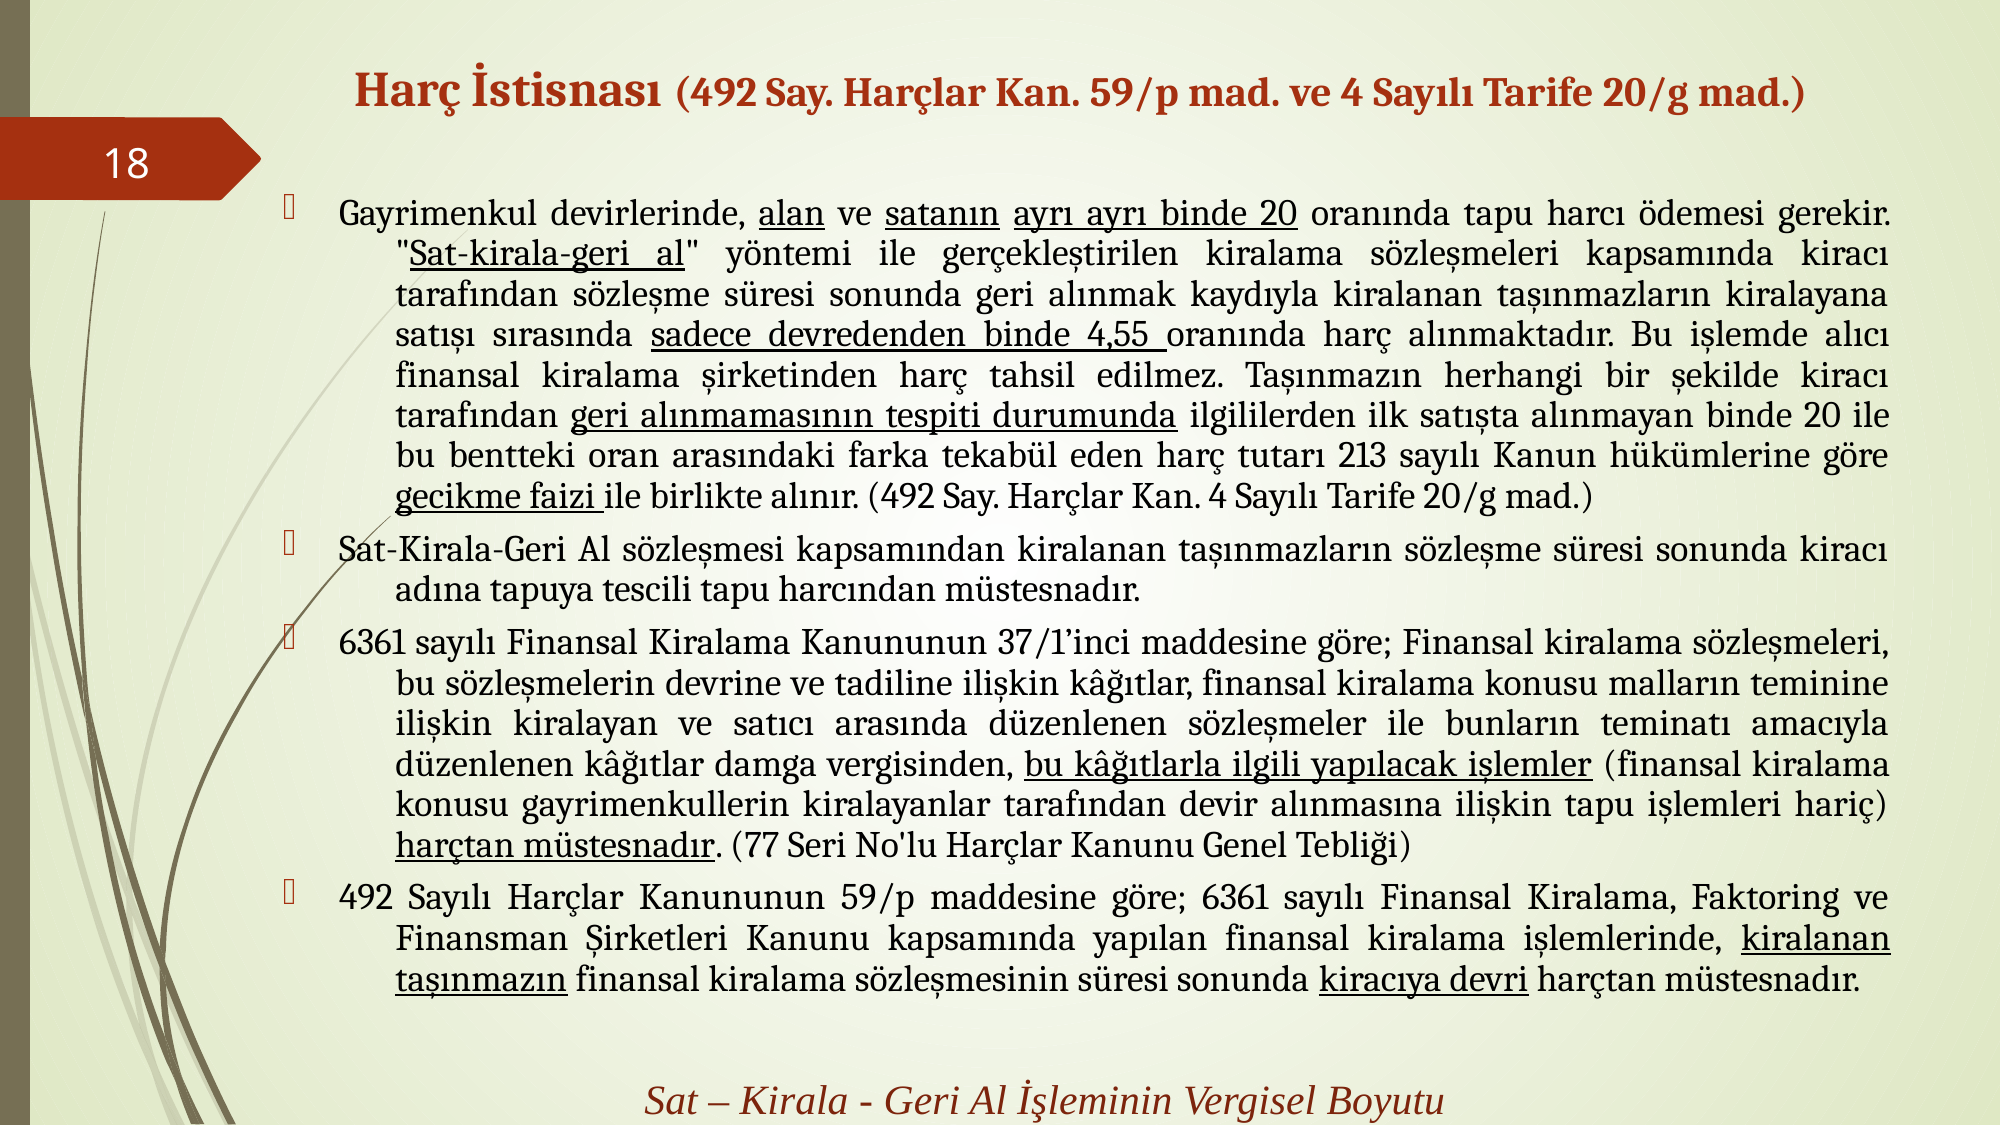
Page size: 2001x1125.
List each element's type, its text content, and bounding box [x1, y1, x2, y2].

list Gayrimenkul devirlerinde, alan ve satanın ayrı ayrı binde 20 oranında tapu harcı ödemesi gerekir. "Sat-kirala-geri al" yöntemi ile gerçekleştirilen kiralama sözleşmeleri kapsamında kiracı tarafından sözleşme süresi sonunda geri alınmak kaydıyla kiralanan taşınmazların kiralayana satışı sırasında sadece devredenden binde 4,55 oranında harç alınmaktadır. Bu işlemde alıcı finansal kiralama şirketinden harç tahsil edilmez. Taşınmazın herhangi bir şekilde kiracı tarafından geri alınmamasının tespiti durumunda ilgililerden ilk satışta alınmayan binde 20 ile bu bentteki oran arasındaki farka tekabül eden harç tutarı 213 sayılı Kanun hükümlerine göre gecikme faizi ile birlikte alınır. (492 Say. Harçlar Kan. 4 Sayılı Tarife 20/g mad.) Sat-Kirala-Geri Al sözleşmesi kapsamından kiralanan taşınmazların sözleşme süresi sonunda kiracı adına tapuya tescili tapu harcından müstesnadır. 6361 sayılı Finansal Kiralama Kanununun 37/1’inci maddesine göre; Finansal kiralama sözleşmeleri, bu sözleşmelerin devrine ve tadiline ilişkin kâğıtlar, finansal kiralama konusu malların teminine ilişkin kiralayan ve satıcı arasında düzenlenen sözleşmeler ile bunların teminatı amacıyla düzenlenen kâğıtlar damga vergisinden, bu kâğıtlarla ilgili yapılacak işlemler (finansal kiralama konusu gayrimenkullerin kiralayanlar tarafından devir alınmasına ilişkin tapu işlemleri hariç) harçtan müstesnadır. (77 Seri No'lu Harçlar Kanunu Genel Tebliği) 492 Sayılı Harçlar Kanununun 59/p maddesine göre; 6361 sayılı Finansal Kiralama, Faktoring ve Finansman Şirketleri Kanunu kapsamında yapılan finansal kiralama işlemlerinde, kiralanan taşınmazın finansal kiralama sözleşmesinin süresi sonunda kiracıya devri harçtan müstesnadır. [267, 185, 1906, 1016]
text_box [87, 129, 216, 190]
text_box Sat – Kirala - Geri Al İşleminin Vergisel Boyutu [425, 1065, 1676, 1125]
title Harç İstisnası (492 Say. Harçlar Kan. 59/p mad. ve 4 Sayılı Tarife 20/g mad.) [339, 49, 1924, 153]
